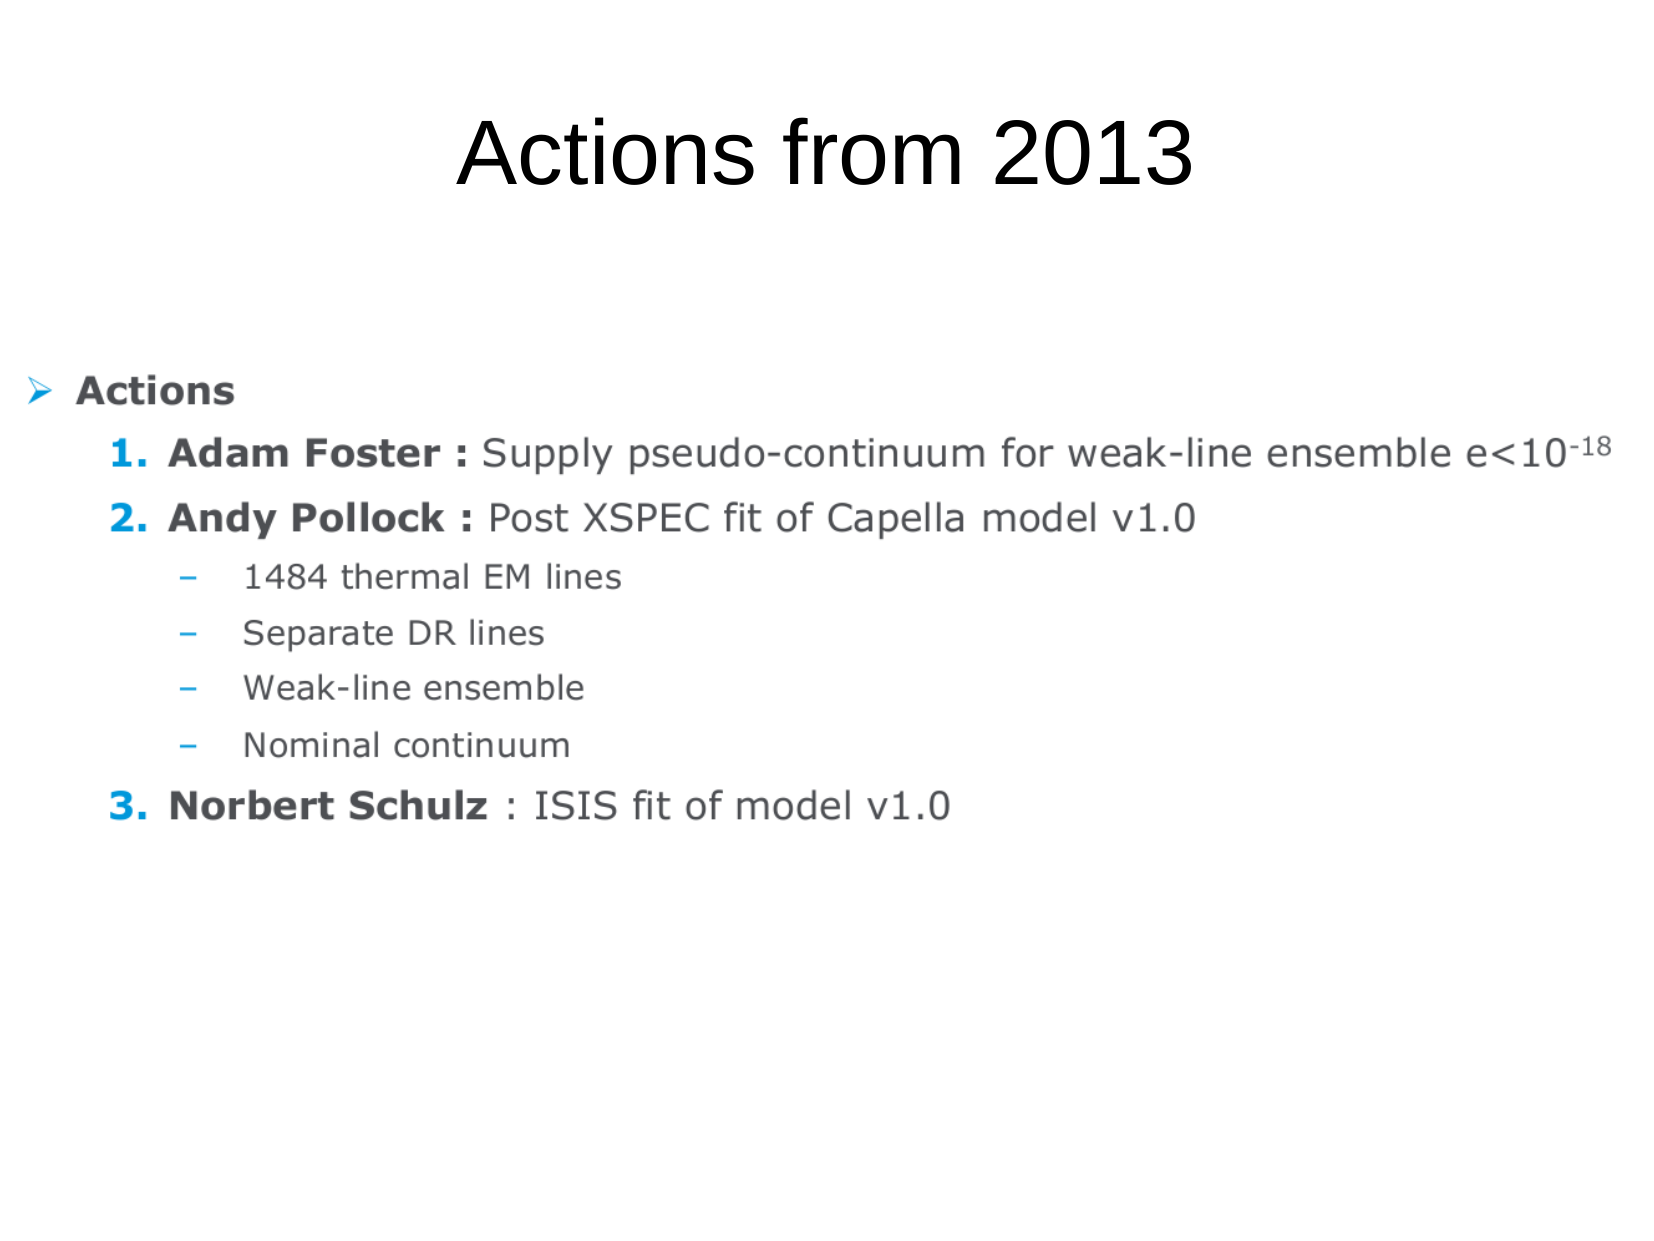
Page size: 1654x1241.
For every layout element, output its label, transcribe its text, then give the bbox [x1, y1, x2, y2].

title Actions from 2013 [82, 49, 1571, 257]
picture [2, 362, 1654, 878]
